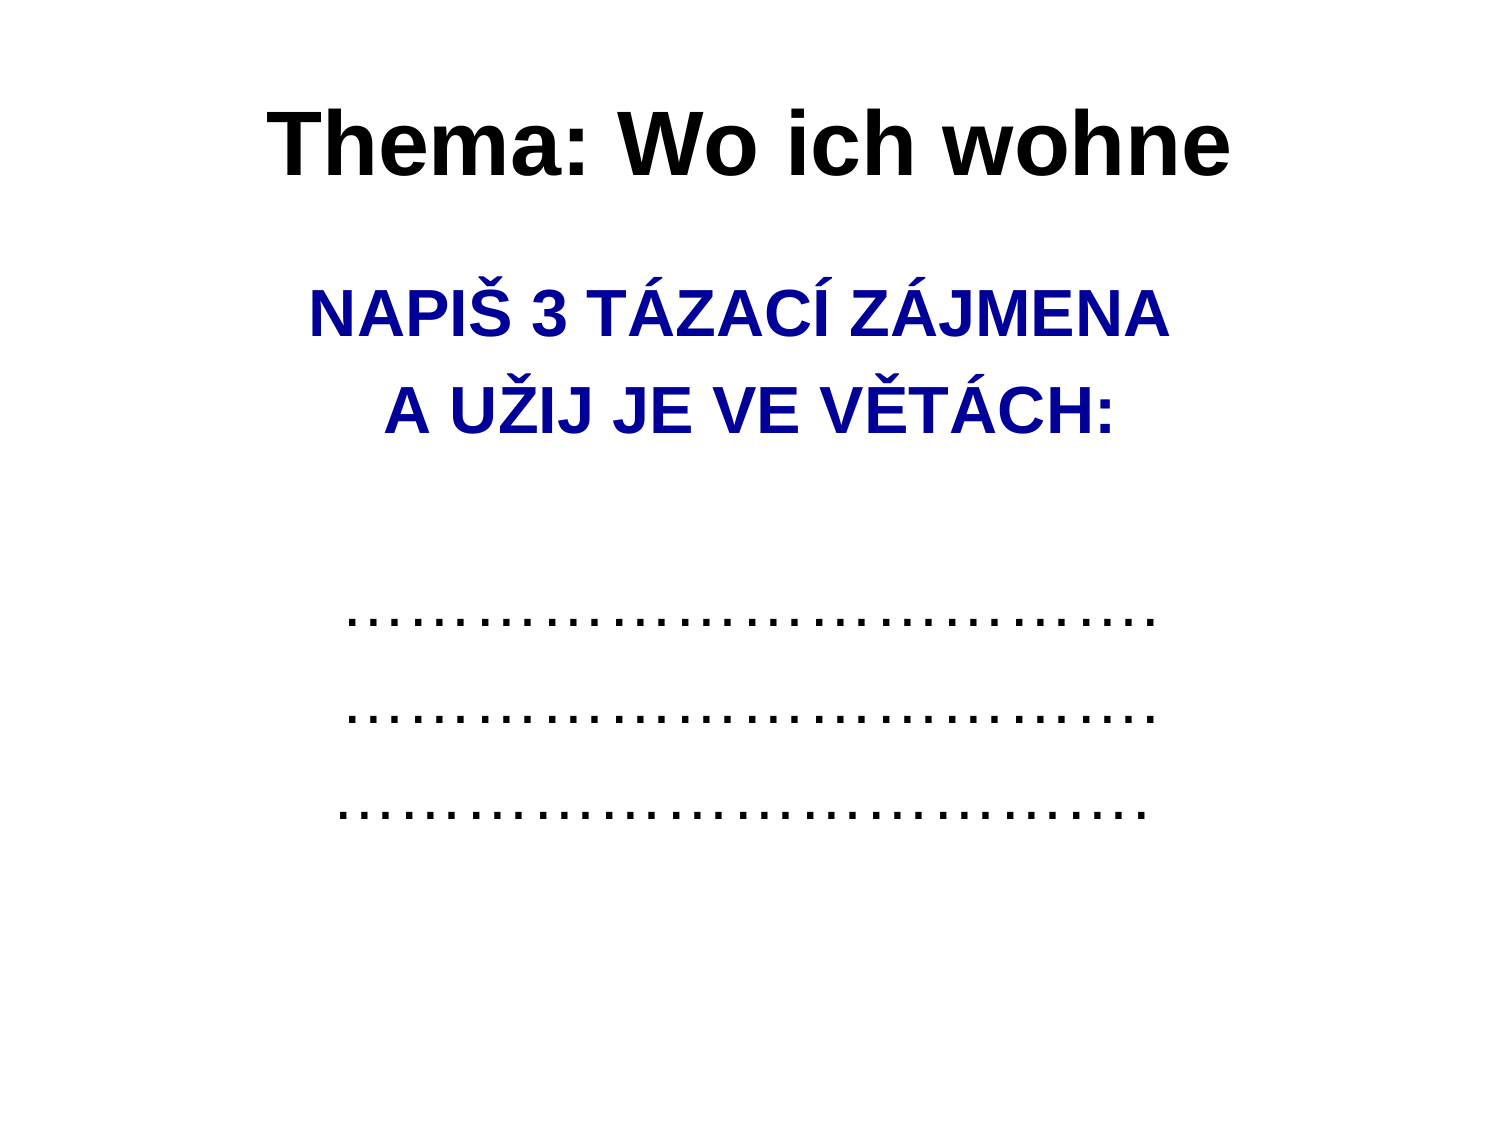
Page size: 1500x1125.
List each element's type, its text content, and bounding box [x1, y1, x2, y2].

list NAPIŠ 3 TÁZACÍ ZÁJMENA A UŽIJ JE VE VĚTÁCH: ………………………………. ………………………………. ………………………………. [75, 262, 1426, 1006]
title Thema: Wo ich wohne [75, 45, 1426, 233]
